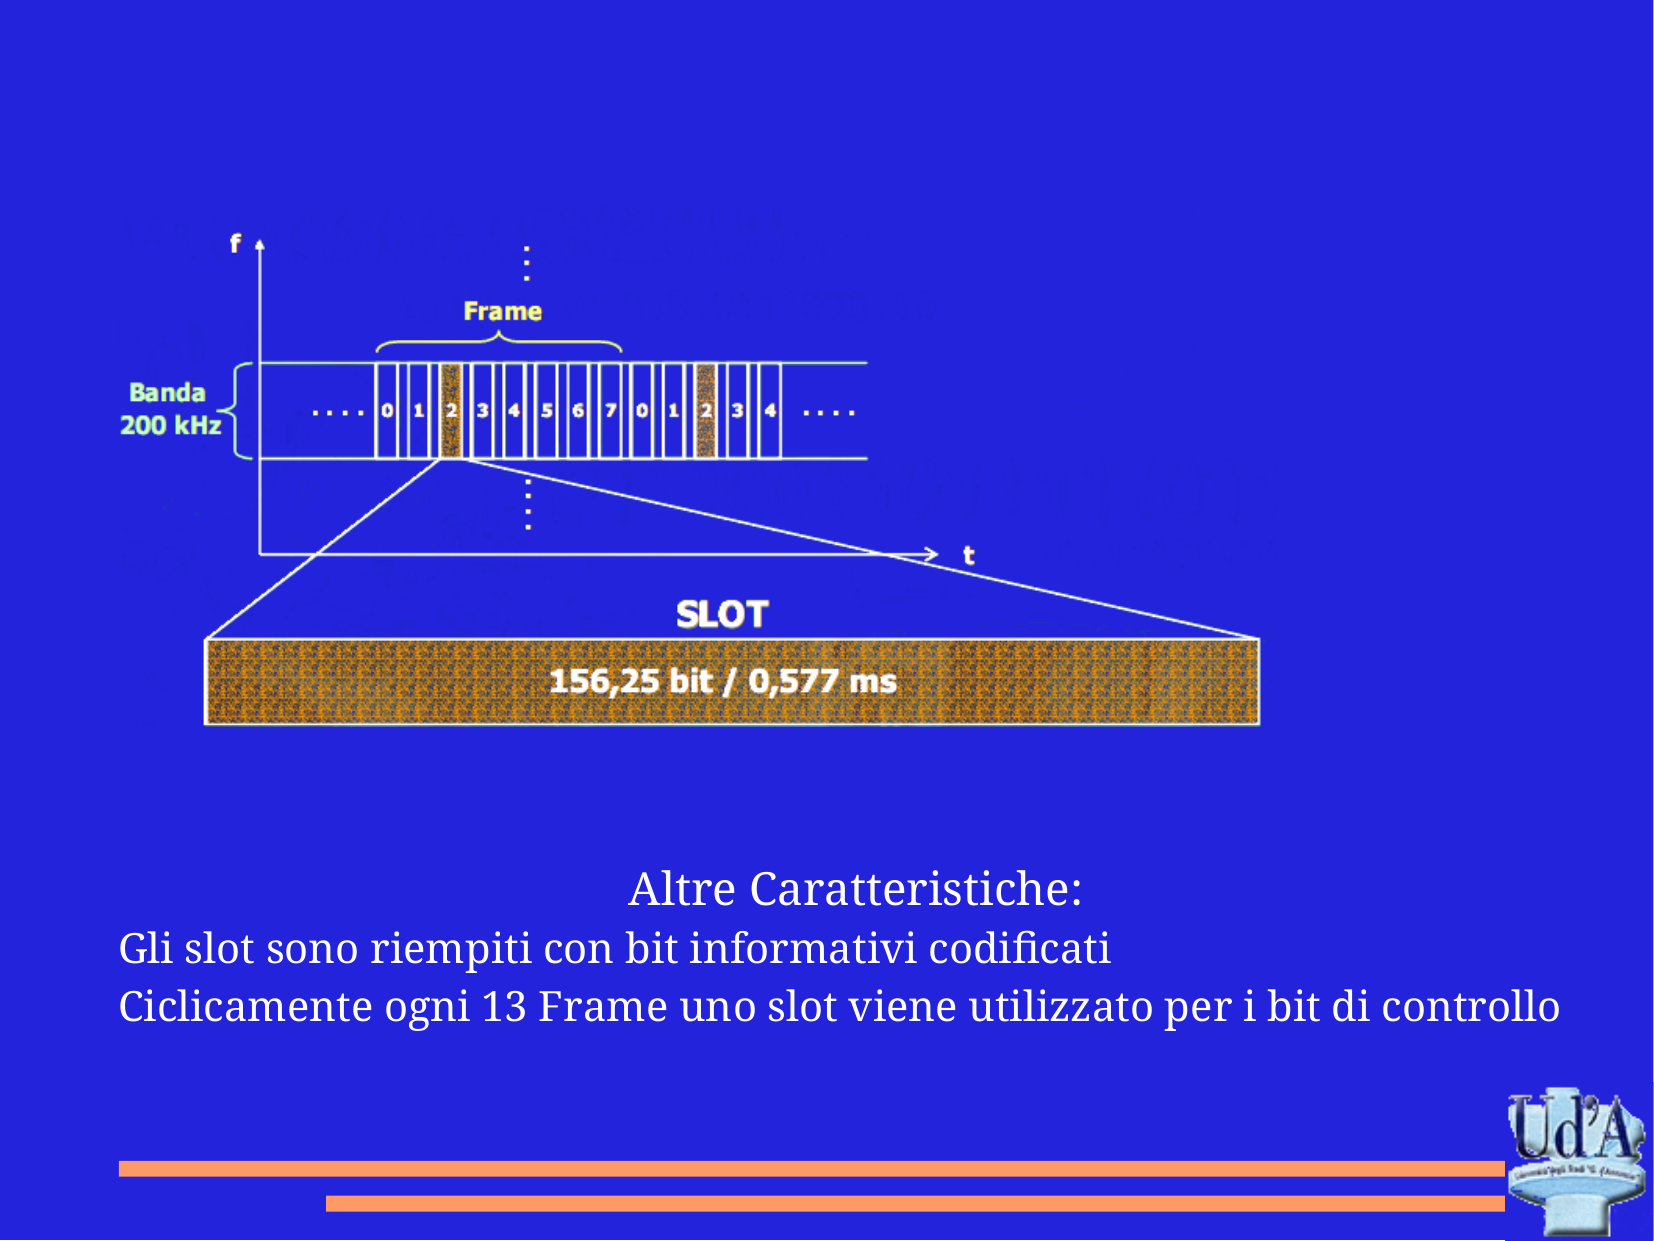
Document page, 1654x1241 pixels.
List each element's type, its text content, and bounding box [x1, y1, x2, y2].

picture [118, 206, 1278, 728]
picture [1505, 1082, 1654, 1241]
text_box Altre Caratteristiche: Gli slot sono riempiti con bit informativi codificati Ciclicamente ogni 13 Frame uno slot viene utilizzato per i bit di controllo [118, 826, 1595, 1063]
